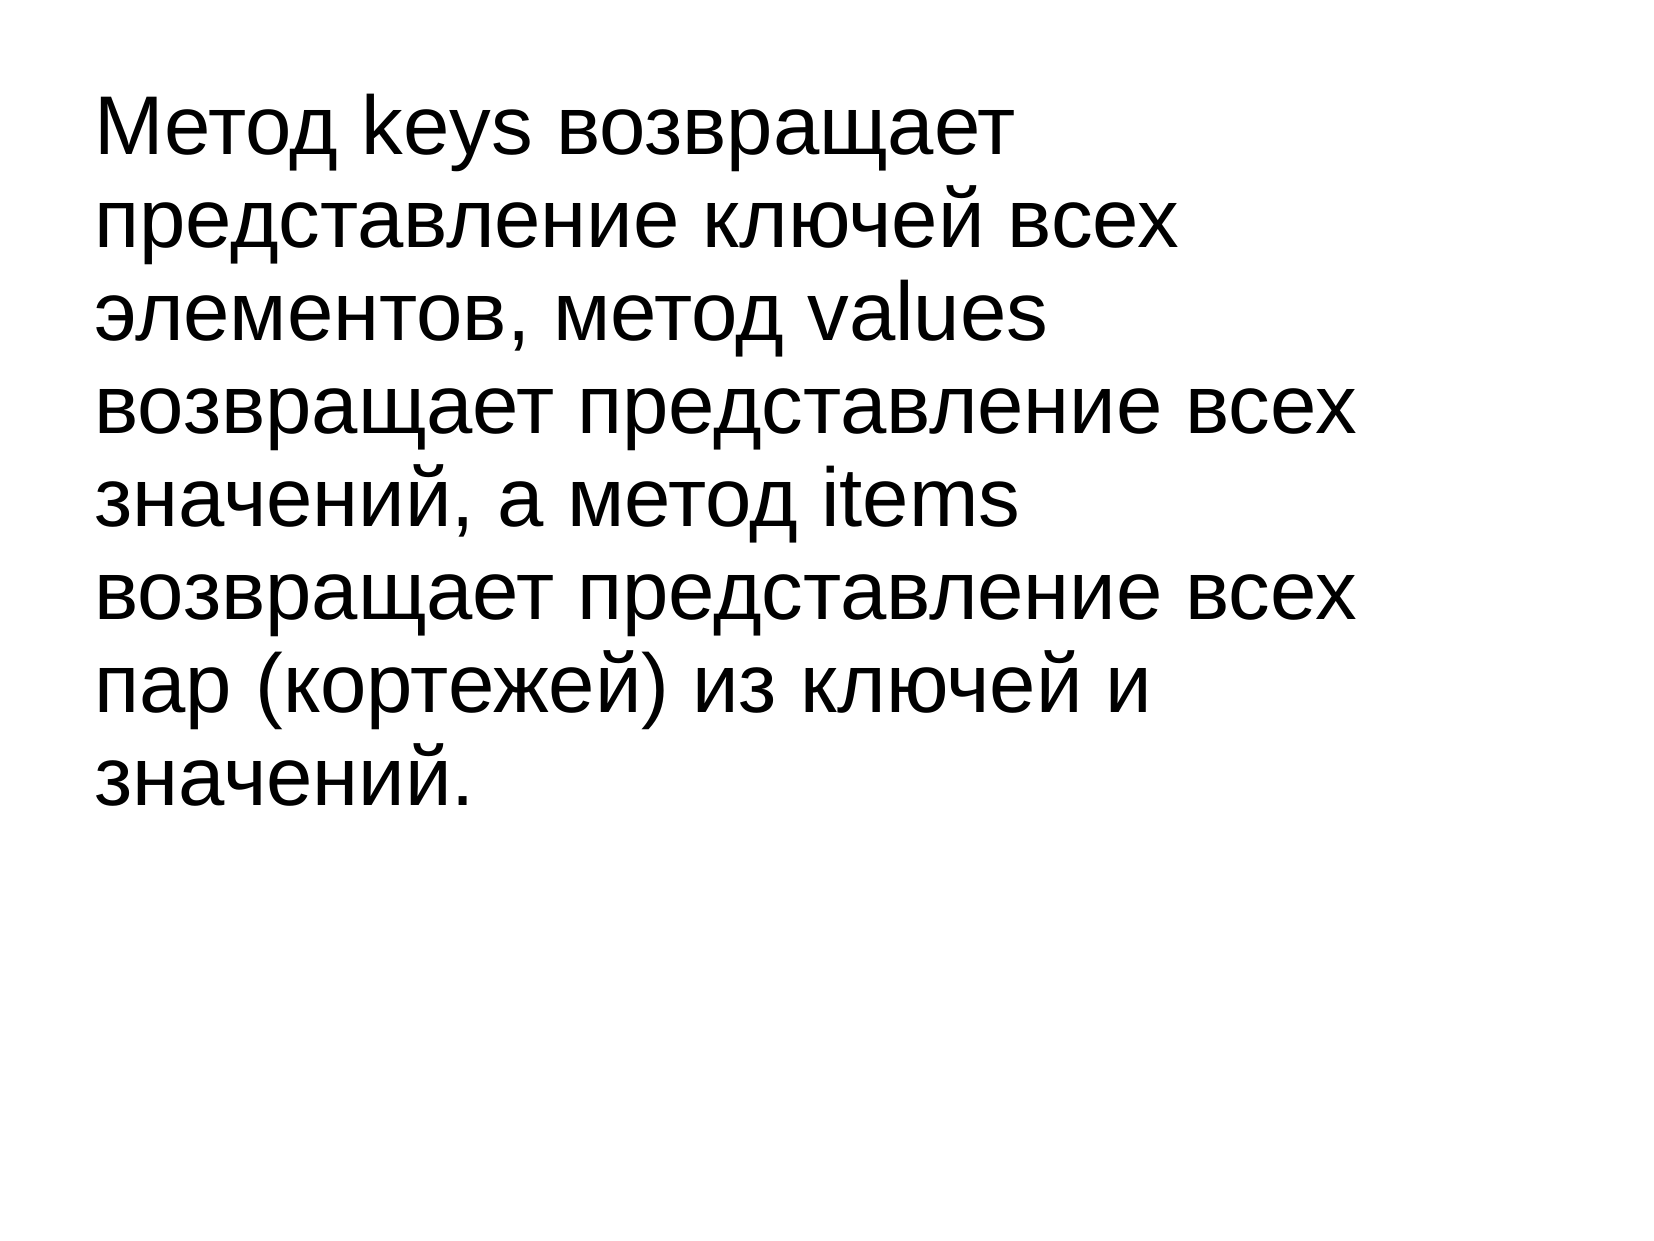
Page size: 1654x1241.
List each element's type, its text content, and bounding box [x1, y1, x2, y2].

text_box Метод keys возвращает представление ключей всех элементов, метод values возвращает представление всех значений, а метод items возвращает представление всех пар (кортежей) из ключей и значений. [79, 71, 1512, 831]
